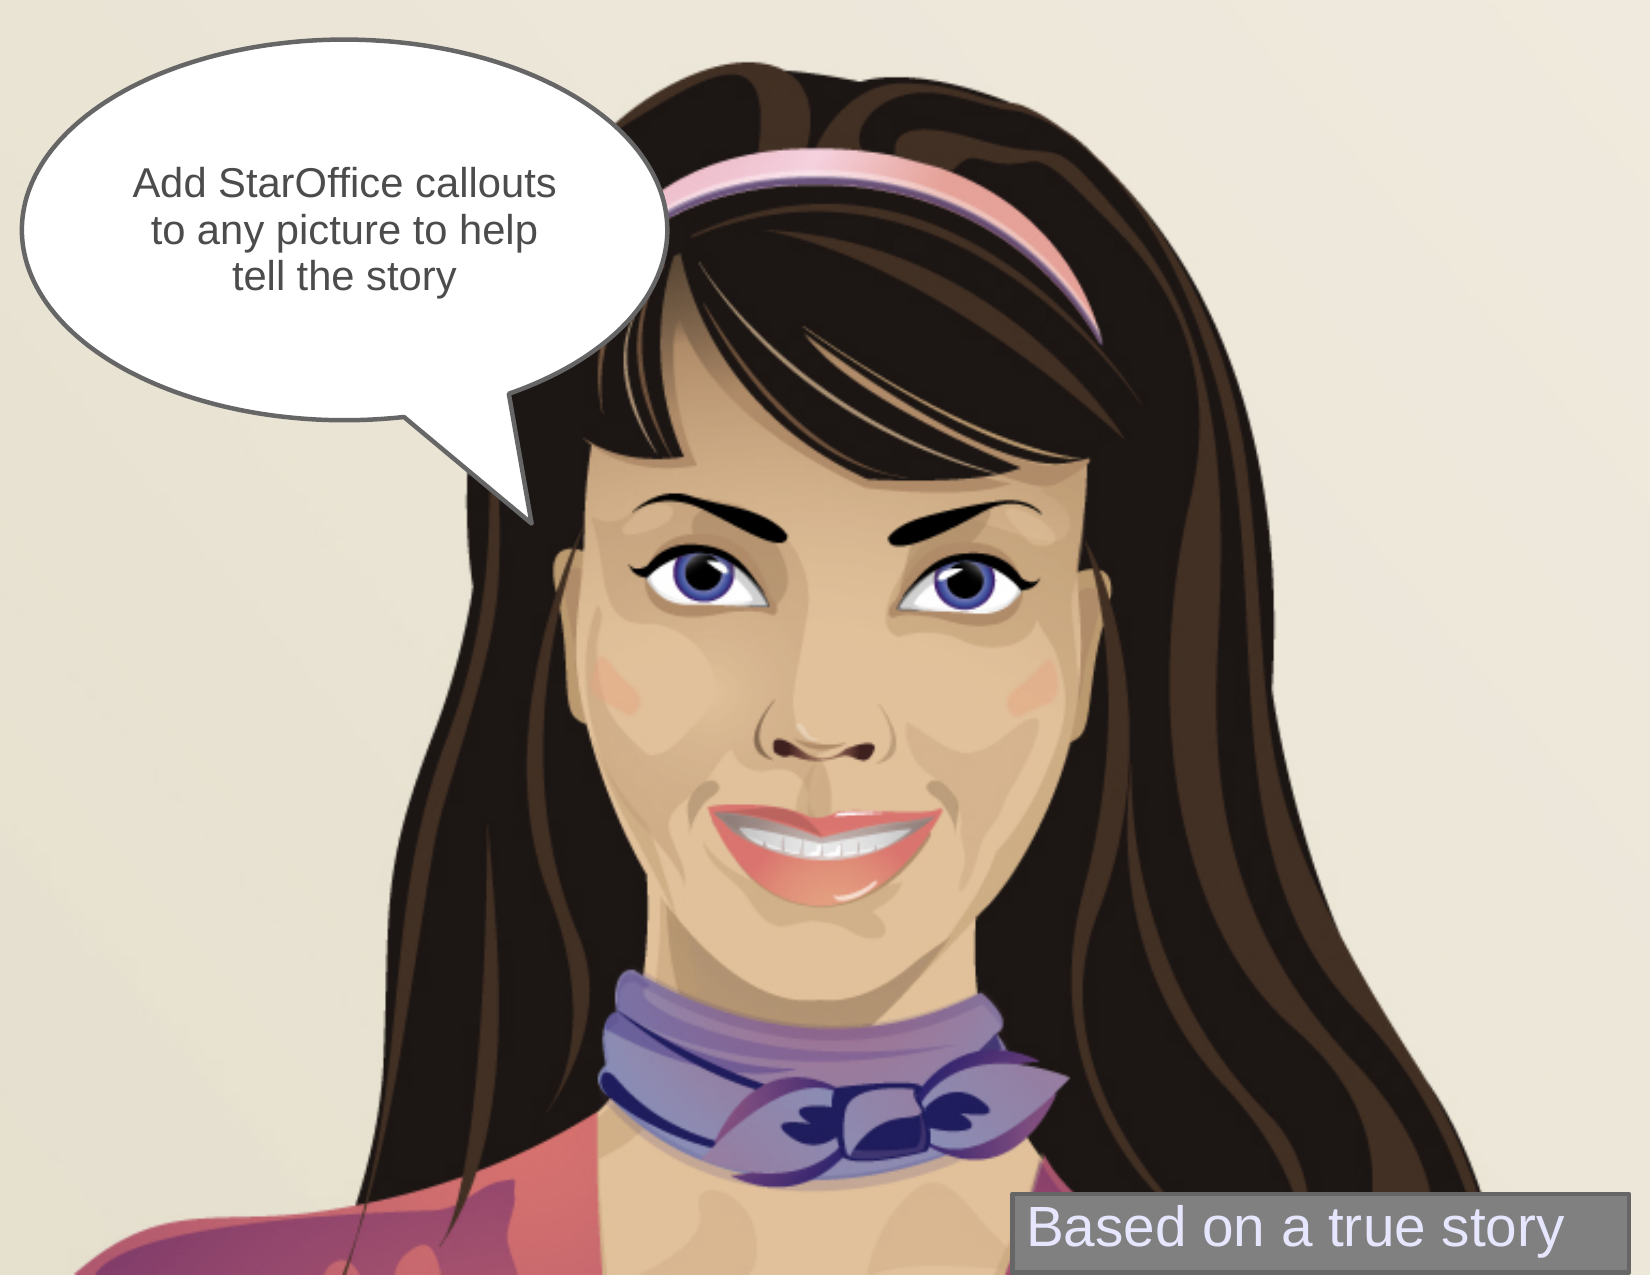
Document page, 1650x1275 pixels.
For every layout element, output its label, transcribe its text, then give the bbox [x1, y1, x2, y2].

text_box Based on a true story [1012, 1193, 1630, 1273]
picture [0, 0, 1650, 1275]
text_box Add StarOffice callouts to any picture to help tell the story [21, 39, 668, 524]
